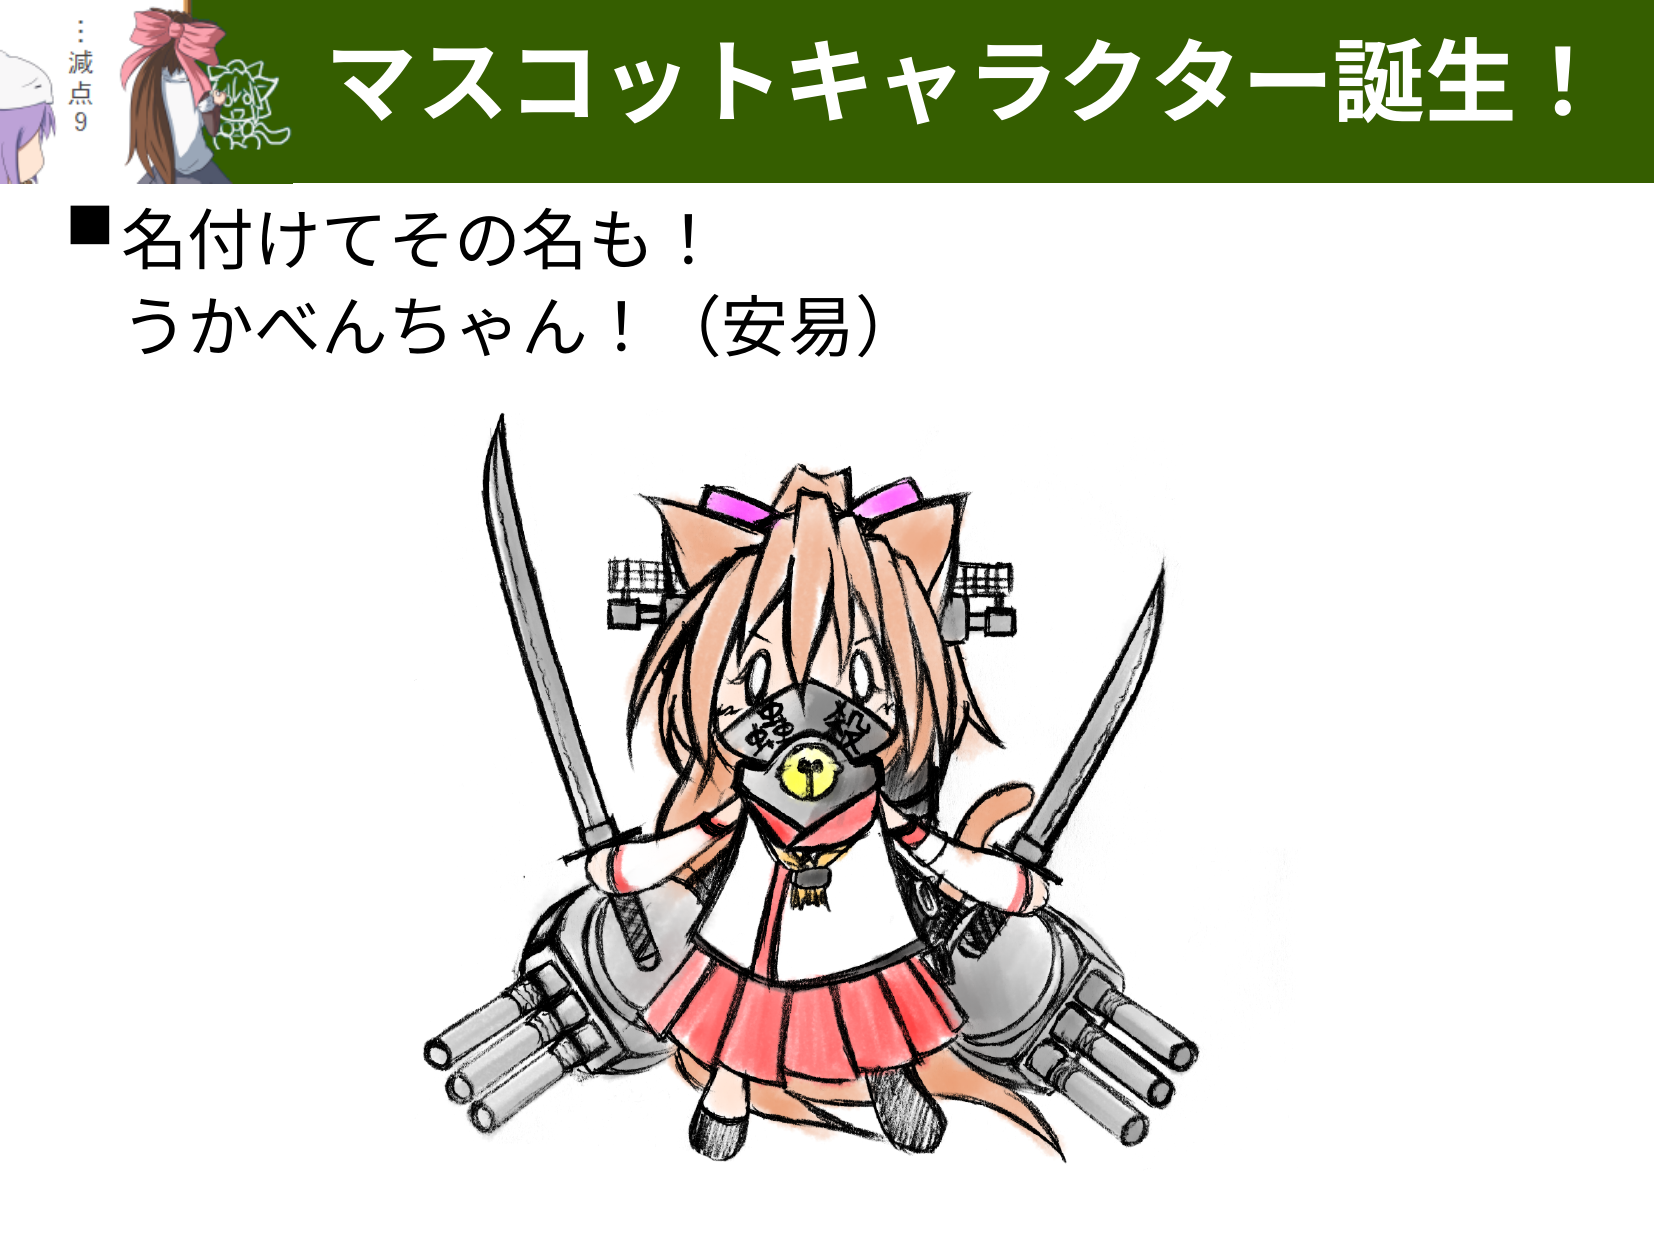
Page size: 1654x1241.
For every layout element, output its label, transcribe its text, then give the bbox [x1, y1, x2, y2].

picture [414, 1041, 1301, 1241]
picture [0, 0, 293, 184]
title マスコットキャラクター誕生！ [325, 0, 1654, 168]
list 名付けてその名も！ うかべんちゃん！（安易） [65, 195, 1595, 1041]
